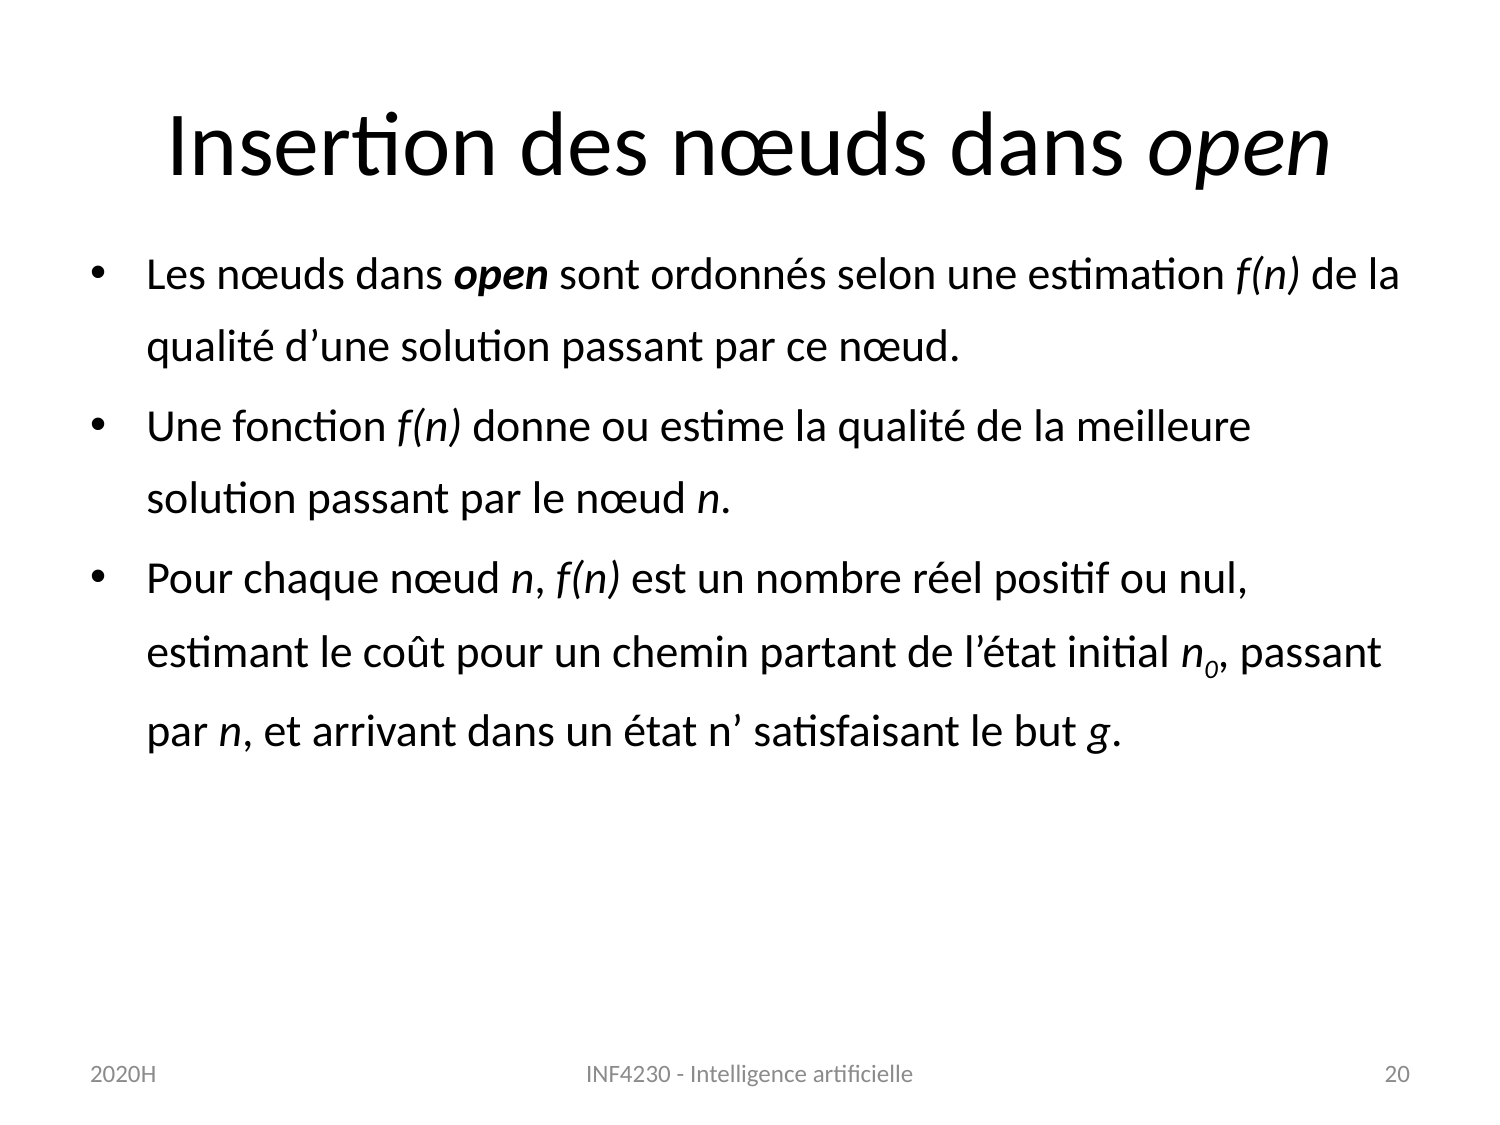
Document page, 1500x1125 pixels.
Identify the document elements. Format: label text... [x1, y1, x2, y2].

footer INF4230 - Intelligence artificielle [512, 1042, 988, 1103]
slide_number 2020H [75, 1042, 425, 1103]
title Insertion des nœuds dans open [75, 45, 1425, 219]
list Les nœuds dans open sont ordonnés selon une estimation f(n) de la qualité d’une solution passant par ce nœud. Une fonction f(n) donne ou estime la qualité de la meilleure solution passant par le nœud n. Pour chaque nœud n, f(n) est un nombre réel positif ou nul, estimant le coût pour un chemin partant de l’état initial n0, passant par n, et arrivant dans un état n’ satisfaisant le but g. [75, 219, 1425, 1005]
slide_number <numéro> [1074, 1042, 1425, 1103]
